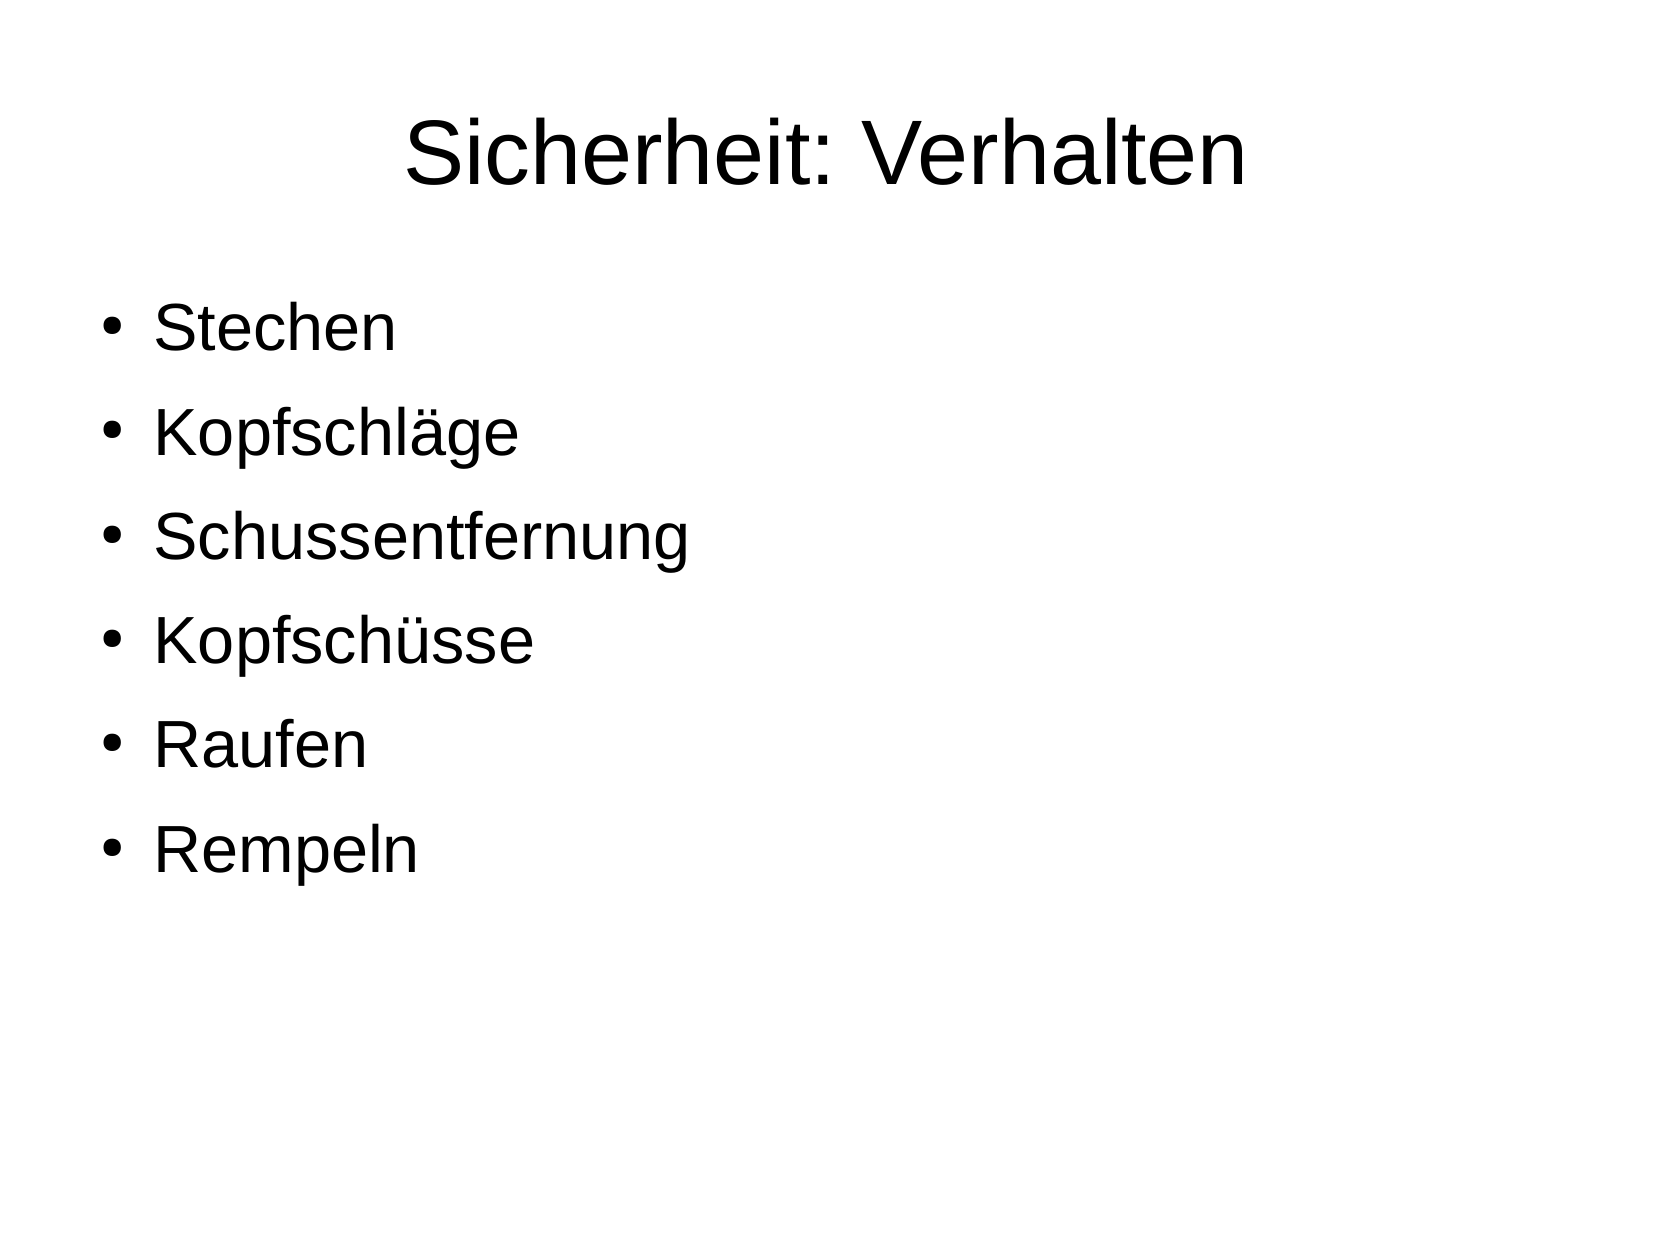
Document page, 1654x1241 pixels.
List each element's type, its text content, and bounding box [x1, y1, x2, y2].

list Stechen Kopfschläge Schussentfernung Kopfschüsse Raufen Rempeln [82, 290, 1571, 1010]
title Sicherheit: Verhalten [82, 49, 1571, 257]
